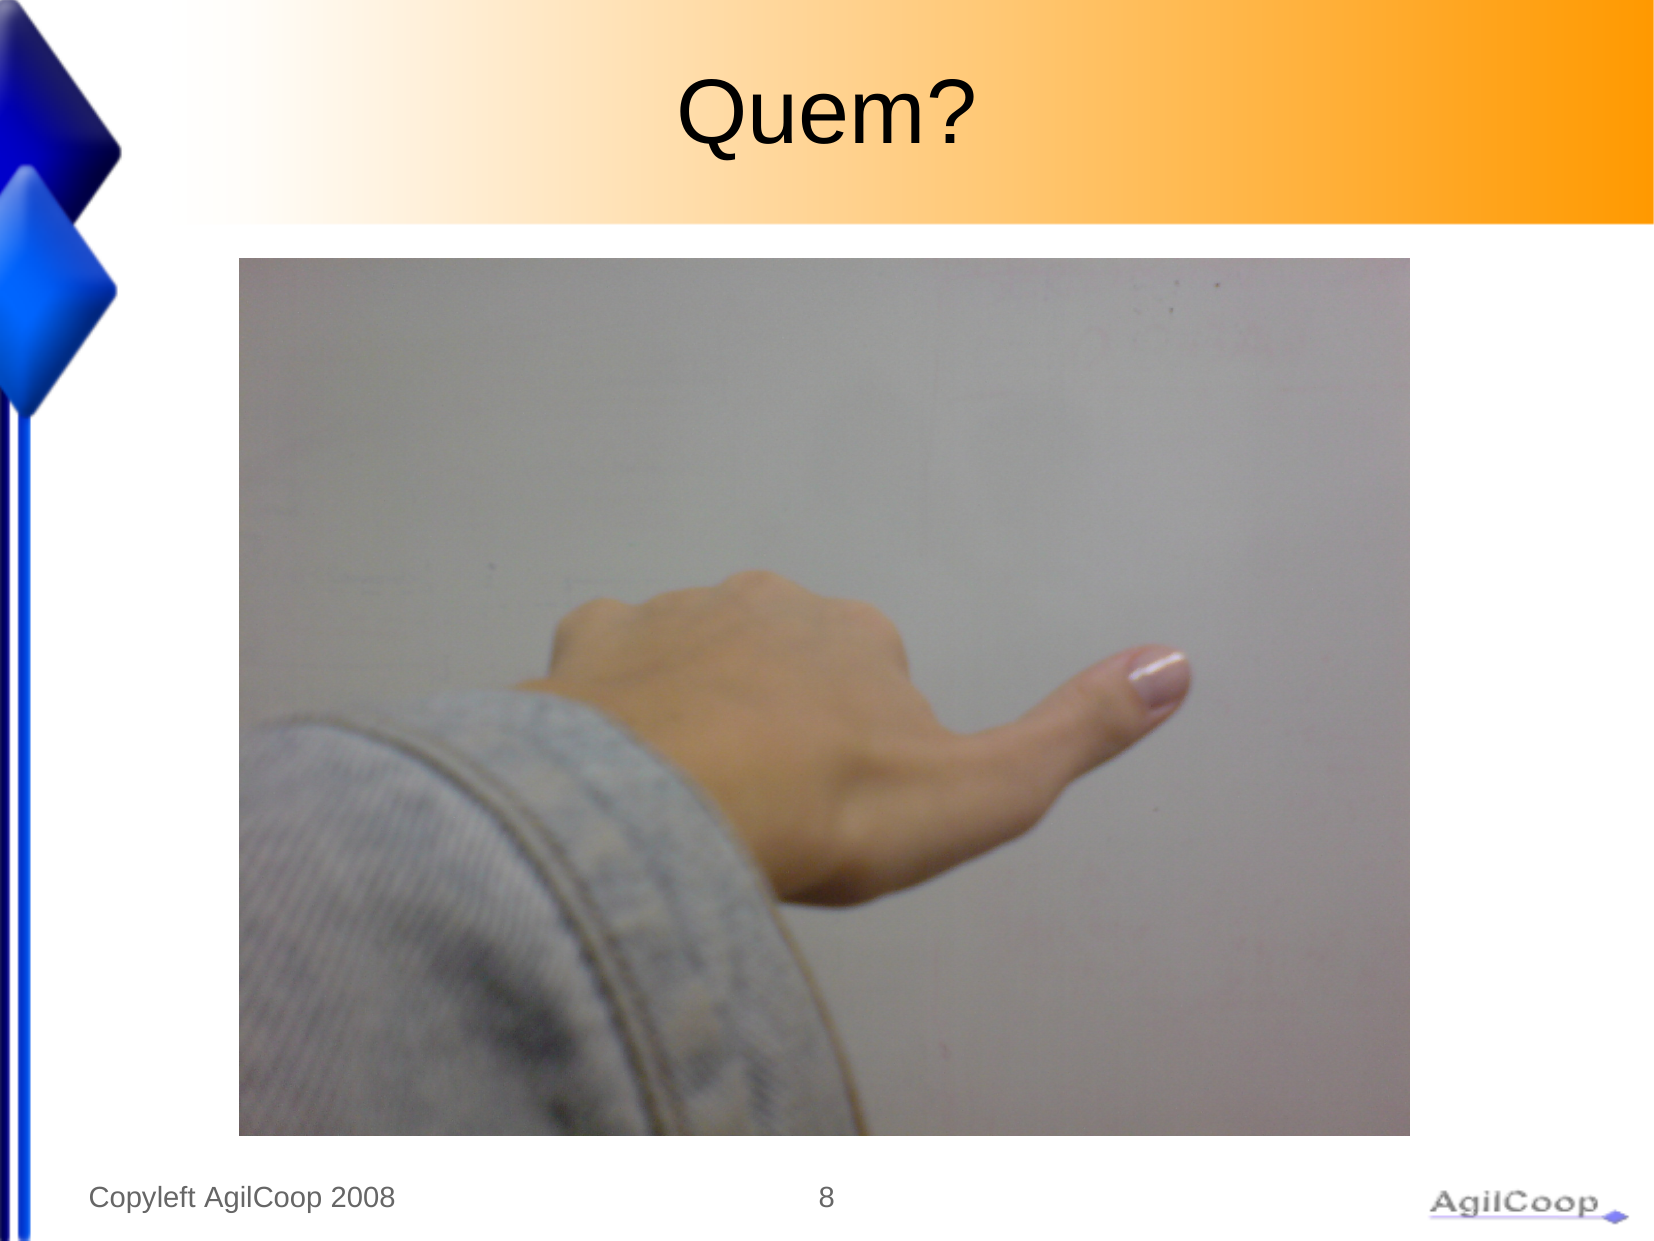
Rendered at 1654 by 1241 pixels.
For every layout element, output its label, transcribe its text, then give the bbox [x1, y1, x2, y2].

picture [0, 0, 1654, 1241]
title Quem? [82, 8, 1571, 216]
